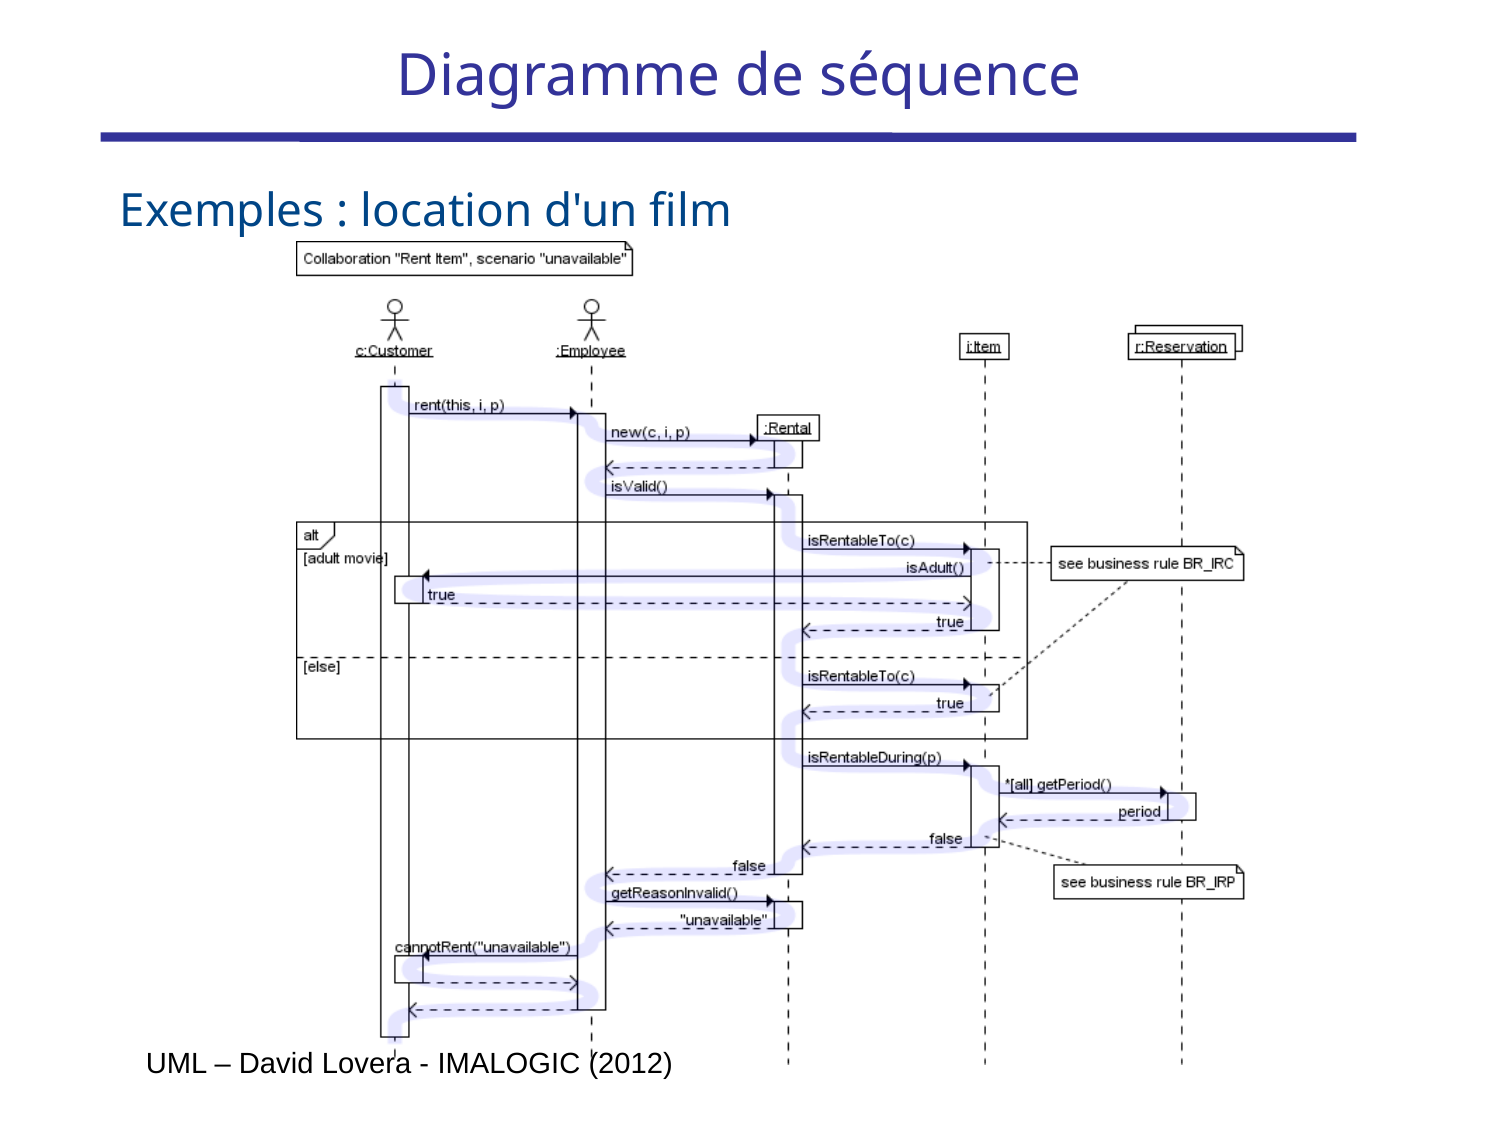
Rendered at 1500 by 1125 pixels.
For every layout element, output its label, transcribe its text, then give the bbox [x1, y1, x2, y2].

picture [296, 241, 1246, 1047]
list UML – David Lovera - IMALOGIC (2012) [75, 1047, 1425, 1087]
text_box Exemples : location d'un film [105, 169, 901, 241]
text_box Diagramme de séquence [382, 29, 1096, 115]
